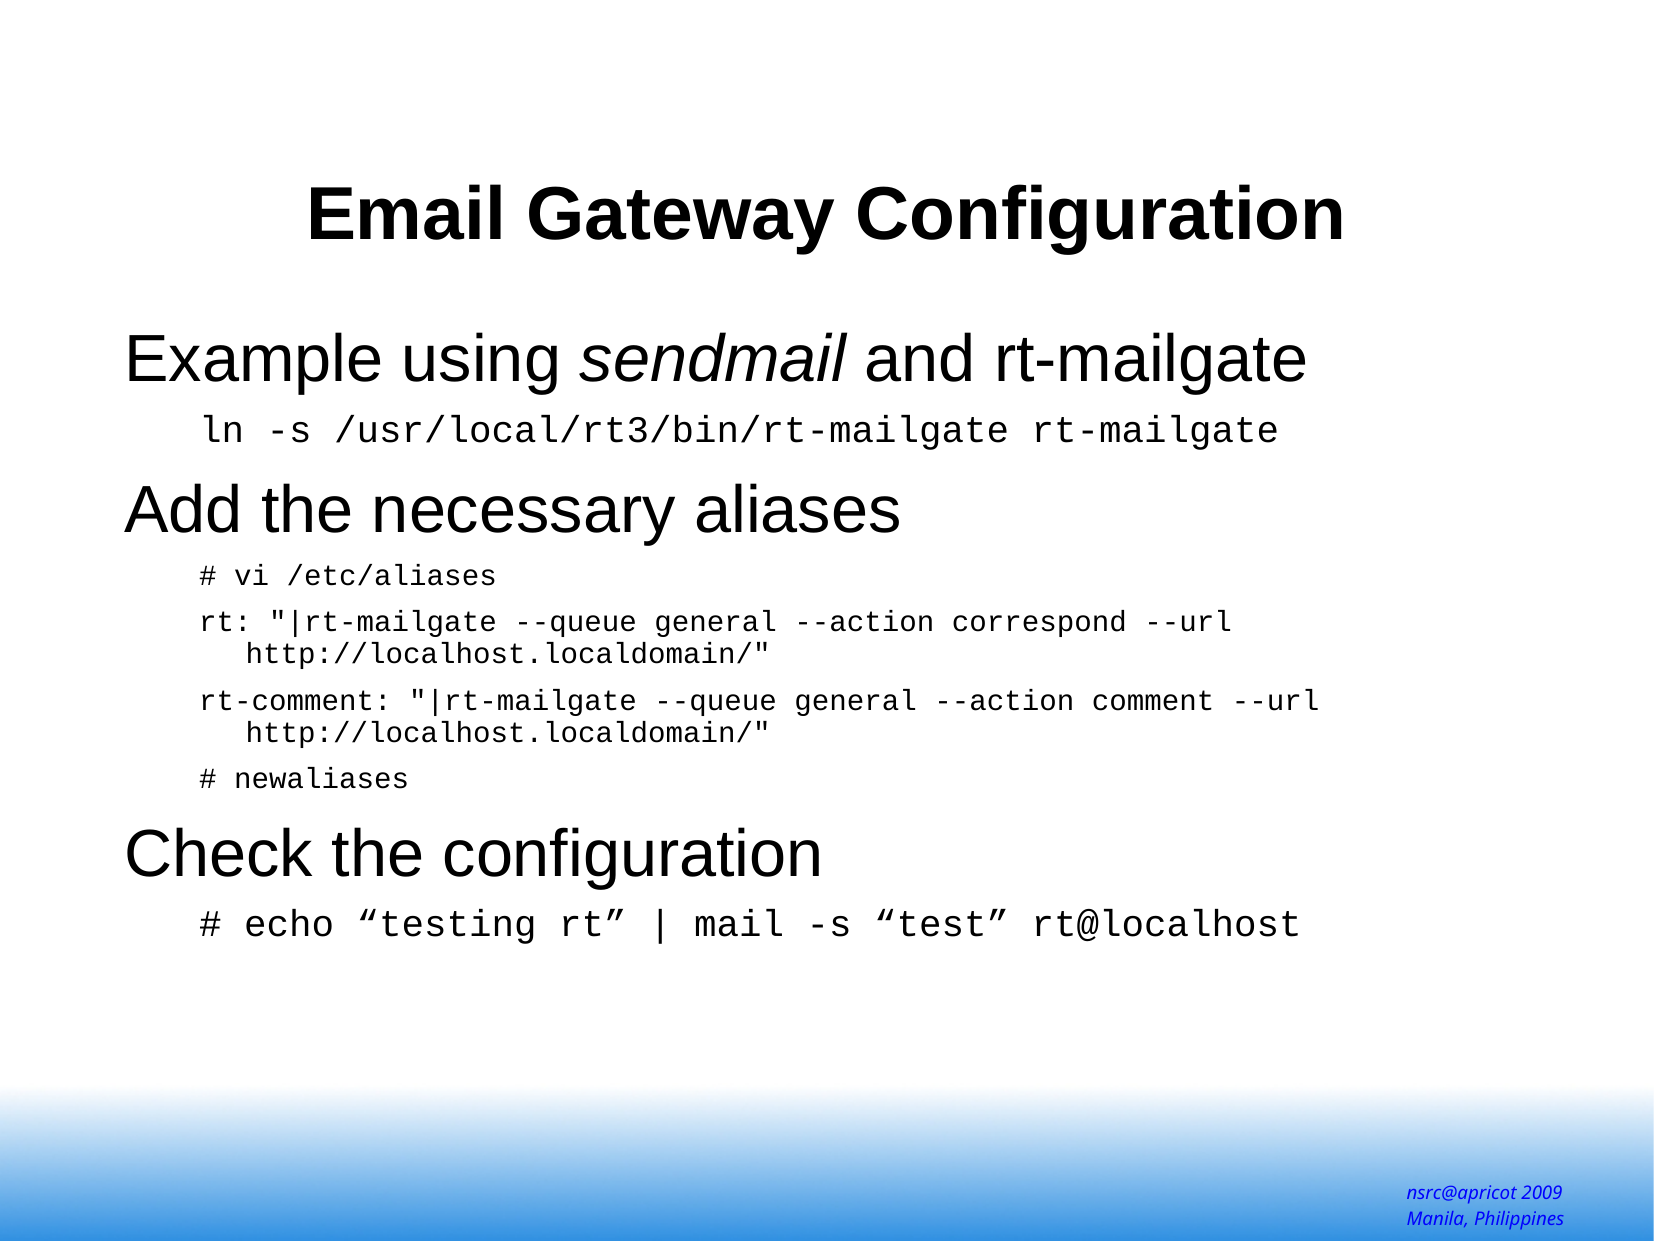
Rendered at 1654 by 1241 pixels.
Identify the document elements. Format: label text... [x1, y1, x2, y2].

picture [0, 1083, 1654, 1241]
list Example using sendmail and rt-mailgate ln -s /usr/local/rt3/bin/rt-mailgate rt-mailgate Add the necessary aliases # vi /etc/aliases rt: "|rt-mailgate --queue general --action correspond --url http://localhost.localdomain/" rt-comment: "|rt-mailgate --queue general --action comment --url http://localhost.localdomain/" # newaliases Check the configuration # echo “testing rt” | mail -s “test” rt@localhost [124, 321, 1530, 1013]
title Email Gateway Configuration [124, 110, 1530, 317]
